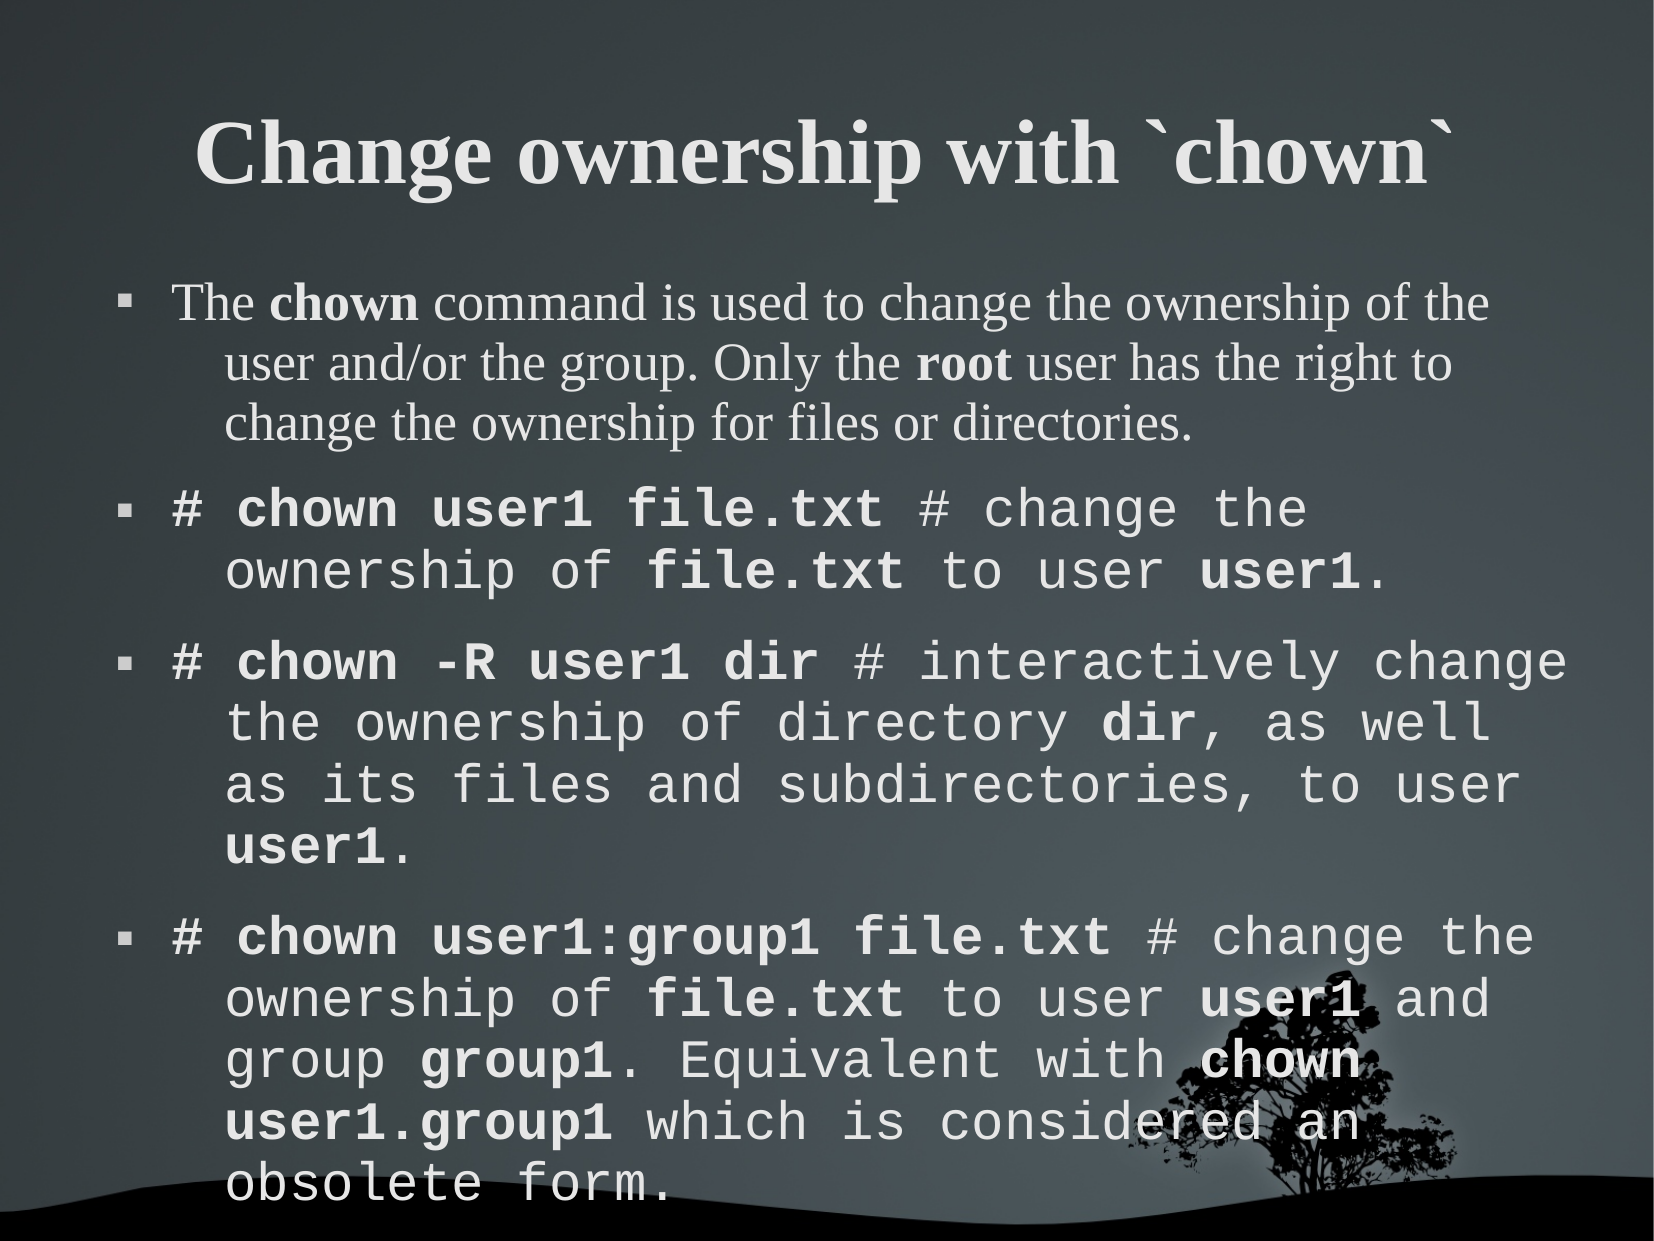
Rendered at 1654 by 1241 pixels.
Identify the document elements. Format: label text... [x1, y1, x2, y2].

picture [0, 0, 1654, 1241]
title Change ownership with `chown` [82, 33, 1571, 272]
list The chown command is used to change the ownership of the user and/or the group. Only the root user has the right to change the ownership for files or directories. # chown user1 file.txt # change the ownership of file.txt to user user1. # chown -R user1 dir # interactively change the ownership of directory dir, as well as its files and subdirectories, to user user1. # chown user1:group1 file.txt # change the ownership of file.txt to user user1 and group group1. Equivalent with chown user1.group1 which is considered an obsolete form. [82, 272, 1571, 1217]
